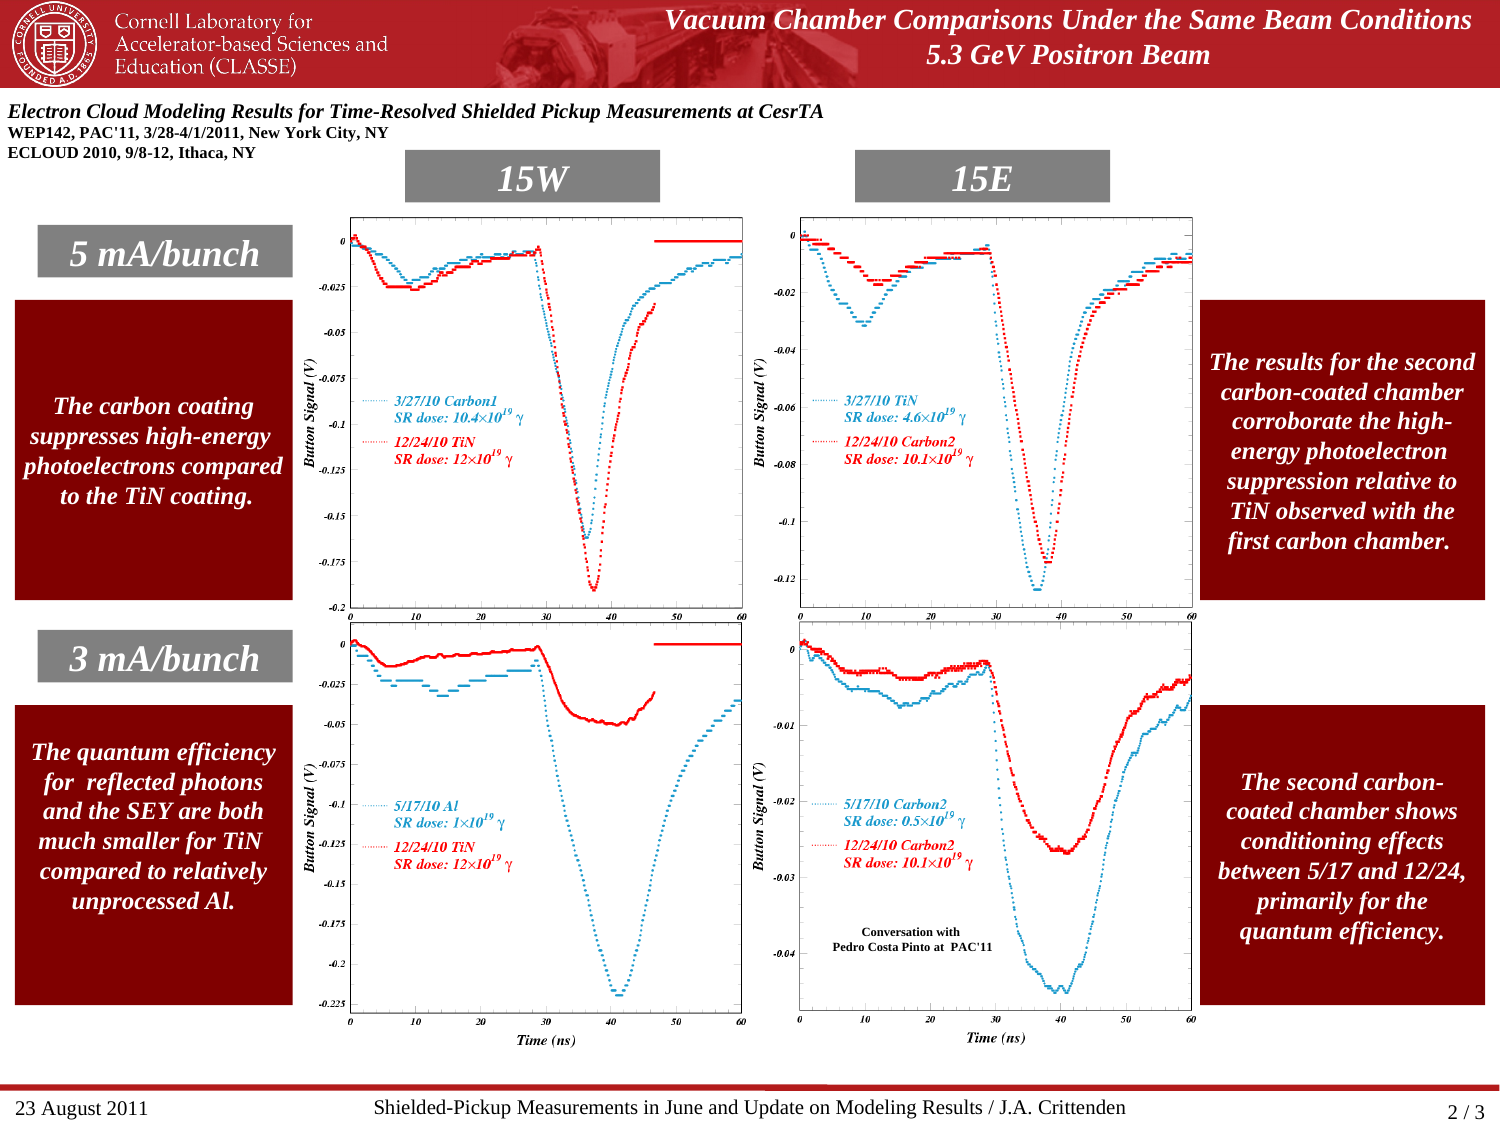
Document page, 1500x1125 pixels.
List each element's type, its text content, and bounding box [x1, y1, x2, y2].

text_box Electron Cloud Modeling Results for Time-Resolved Shielded Pickup Measurements at CesrTA WEP142, PAC'11, 3/28-4/1/2011, New York City, NY ECLOUD 2010, 9/8-12, Ithaca, NY [7, 90, 1471, 170]
text_box The second carbon-coated chamber shows conditioning effects between 5/17 and 12/24, primarily for the quantum efficiency. [1200, 705, 1486, 1006]
picture [0, 0, 637, 88]
text_box Conversation with Pedro Costa Pinto at PAC'11 [781, 916, 1044, 961]
picture [300, 215, 1201, 1051]
text_box 3 mA/bunch [37, 629, 293, 683]
text_box The carbon coating suppresses high-energy photoelectrons compared to the TiN coating. [14, 299, 293, 601]
text_box 15W [544, 170, 552, 182]
text_box 5 mA/bunch [37, 224, 293, 278]
text_box Vacuum Chamber Comparisons Under the Same Beam Conditions 5.3 GeV Positron Beam [637, 0, 1500, 136]
text_box 15W [555, 170, 563, 182]
text_box 15E [855, 170, 1111, 203]
text_box The quantum efficiency for reflected photons and the SEY are both much smaller for TiN compared to relatively unprocessed Al. [14, 705, 293, 1006]
text_box The results for the second carbon-coated chamber corroborate the high-energy photoelectron suppression relative to TiN observed with the first carbon chamber. [1200, 299, 1486, 601]
text_box 15W [405, 170, 661, 203]
